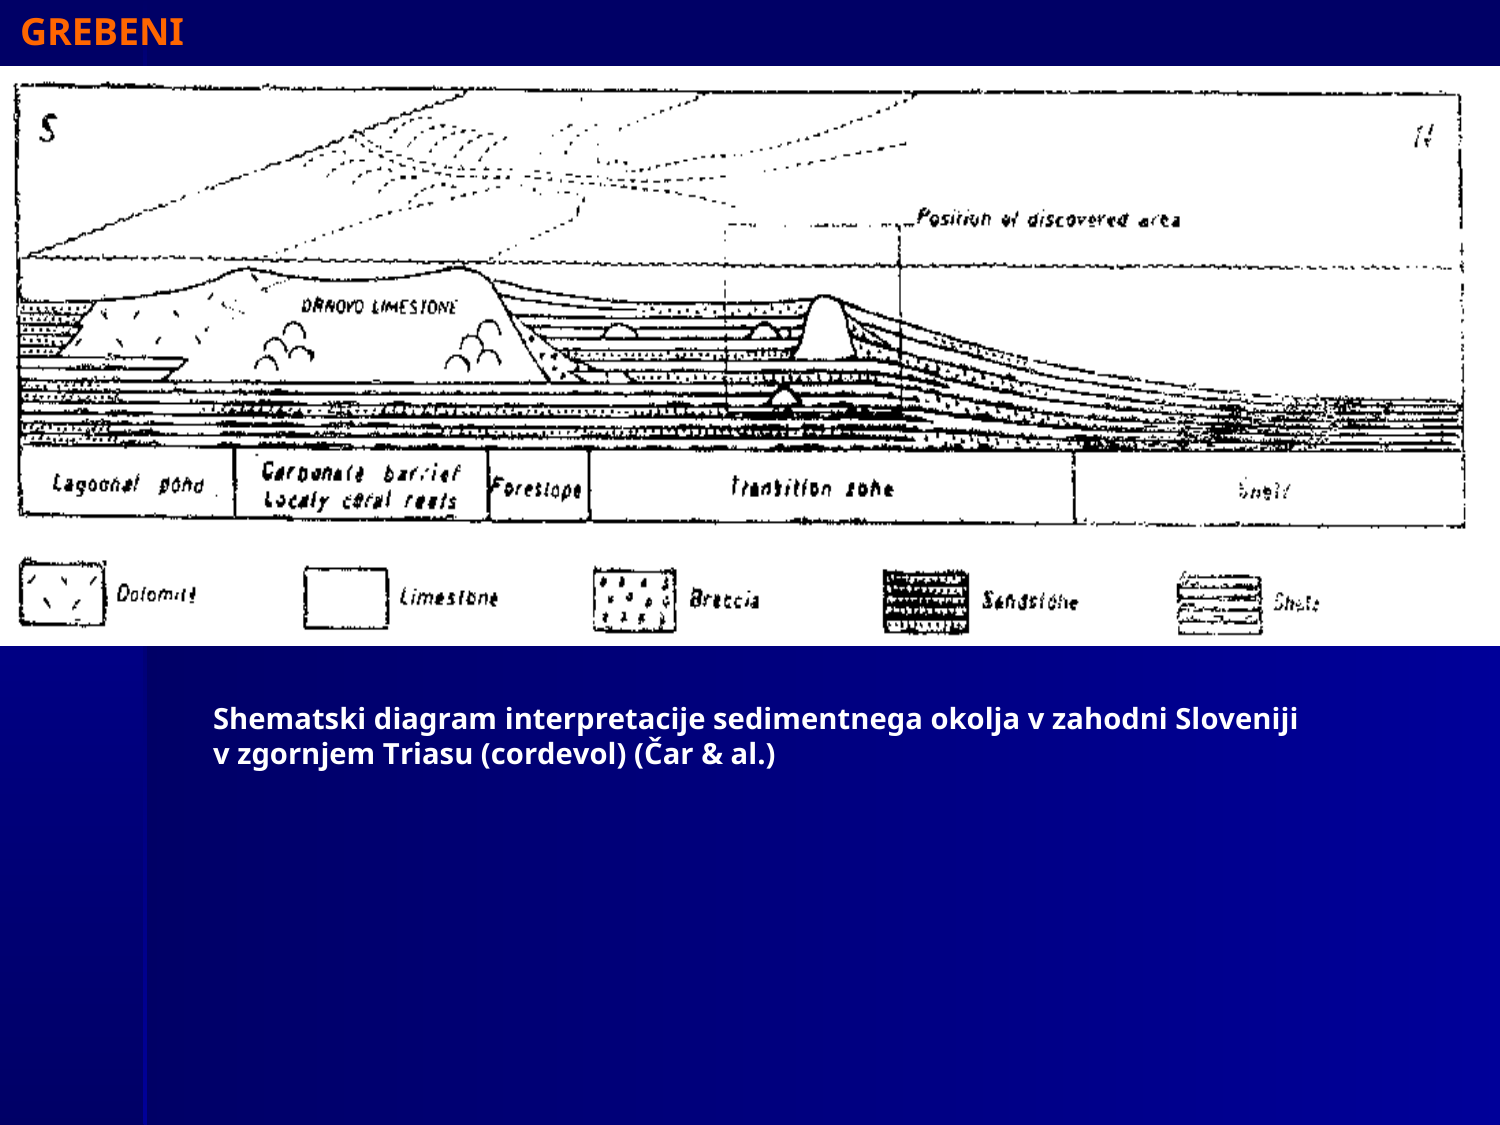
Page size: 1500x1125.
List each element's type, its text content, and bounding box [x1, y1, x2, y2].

text_box Shematski diagram interpretacije sedimentnega okolja v zahodni Sloveniji v zgornjem Triasu (cordevol) (Čar & al.) [198, 692, 1323, 778]
picture [0, 66, 1500, 646]
text_box GREBENI [5, 0, 200, 61]
